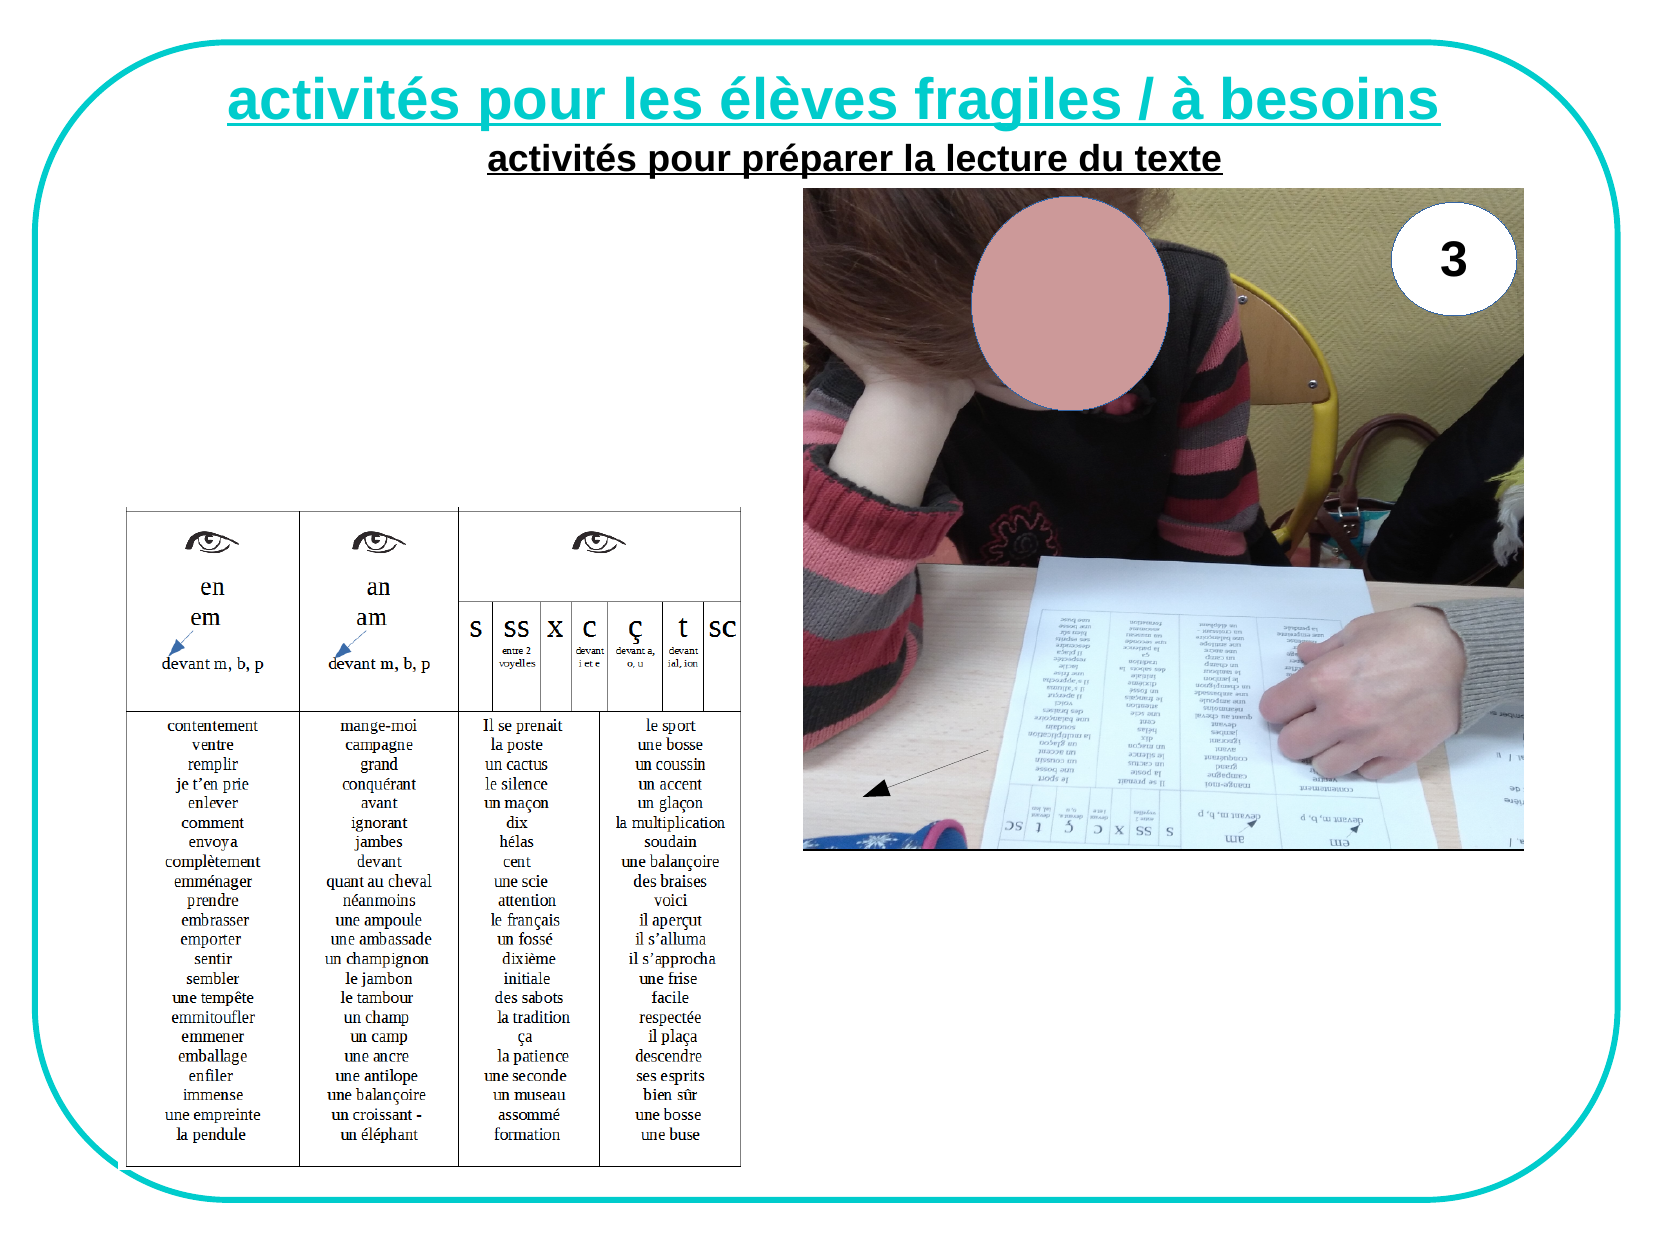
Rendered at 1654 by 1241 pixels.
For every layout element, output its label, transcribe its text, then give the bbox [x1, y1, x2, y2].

text_box 3 [1391, 202, 1518, 316]
text_box activités pour les élèves fragiles / à besoins [82, 12, 1586, 935]
text_box activités pour préparer la lecture du texte [472, 129, 1241, 229]
picture [118, 507, 745, 1170]
picture [803, 188, 1524, 851]
text_box [971, 196, 1170, 411]
